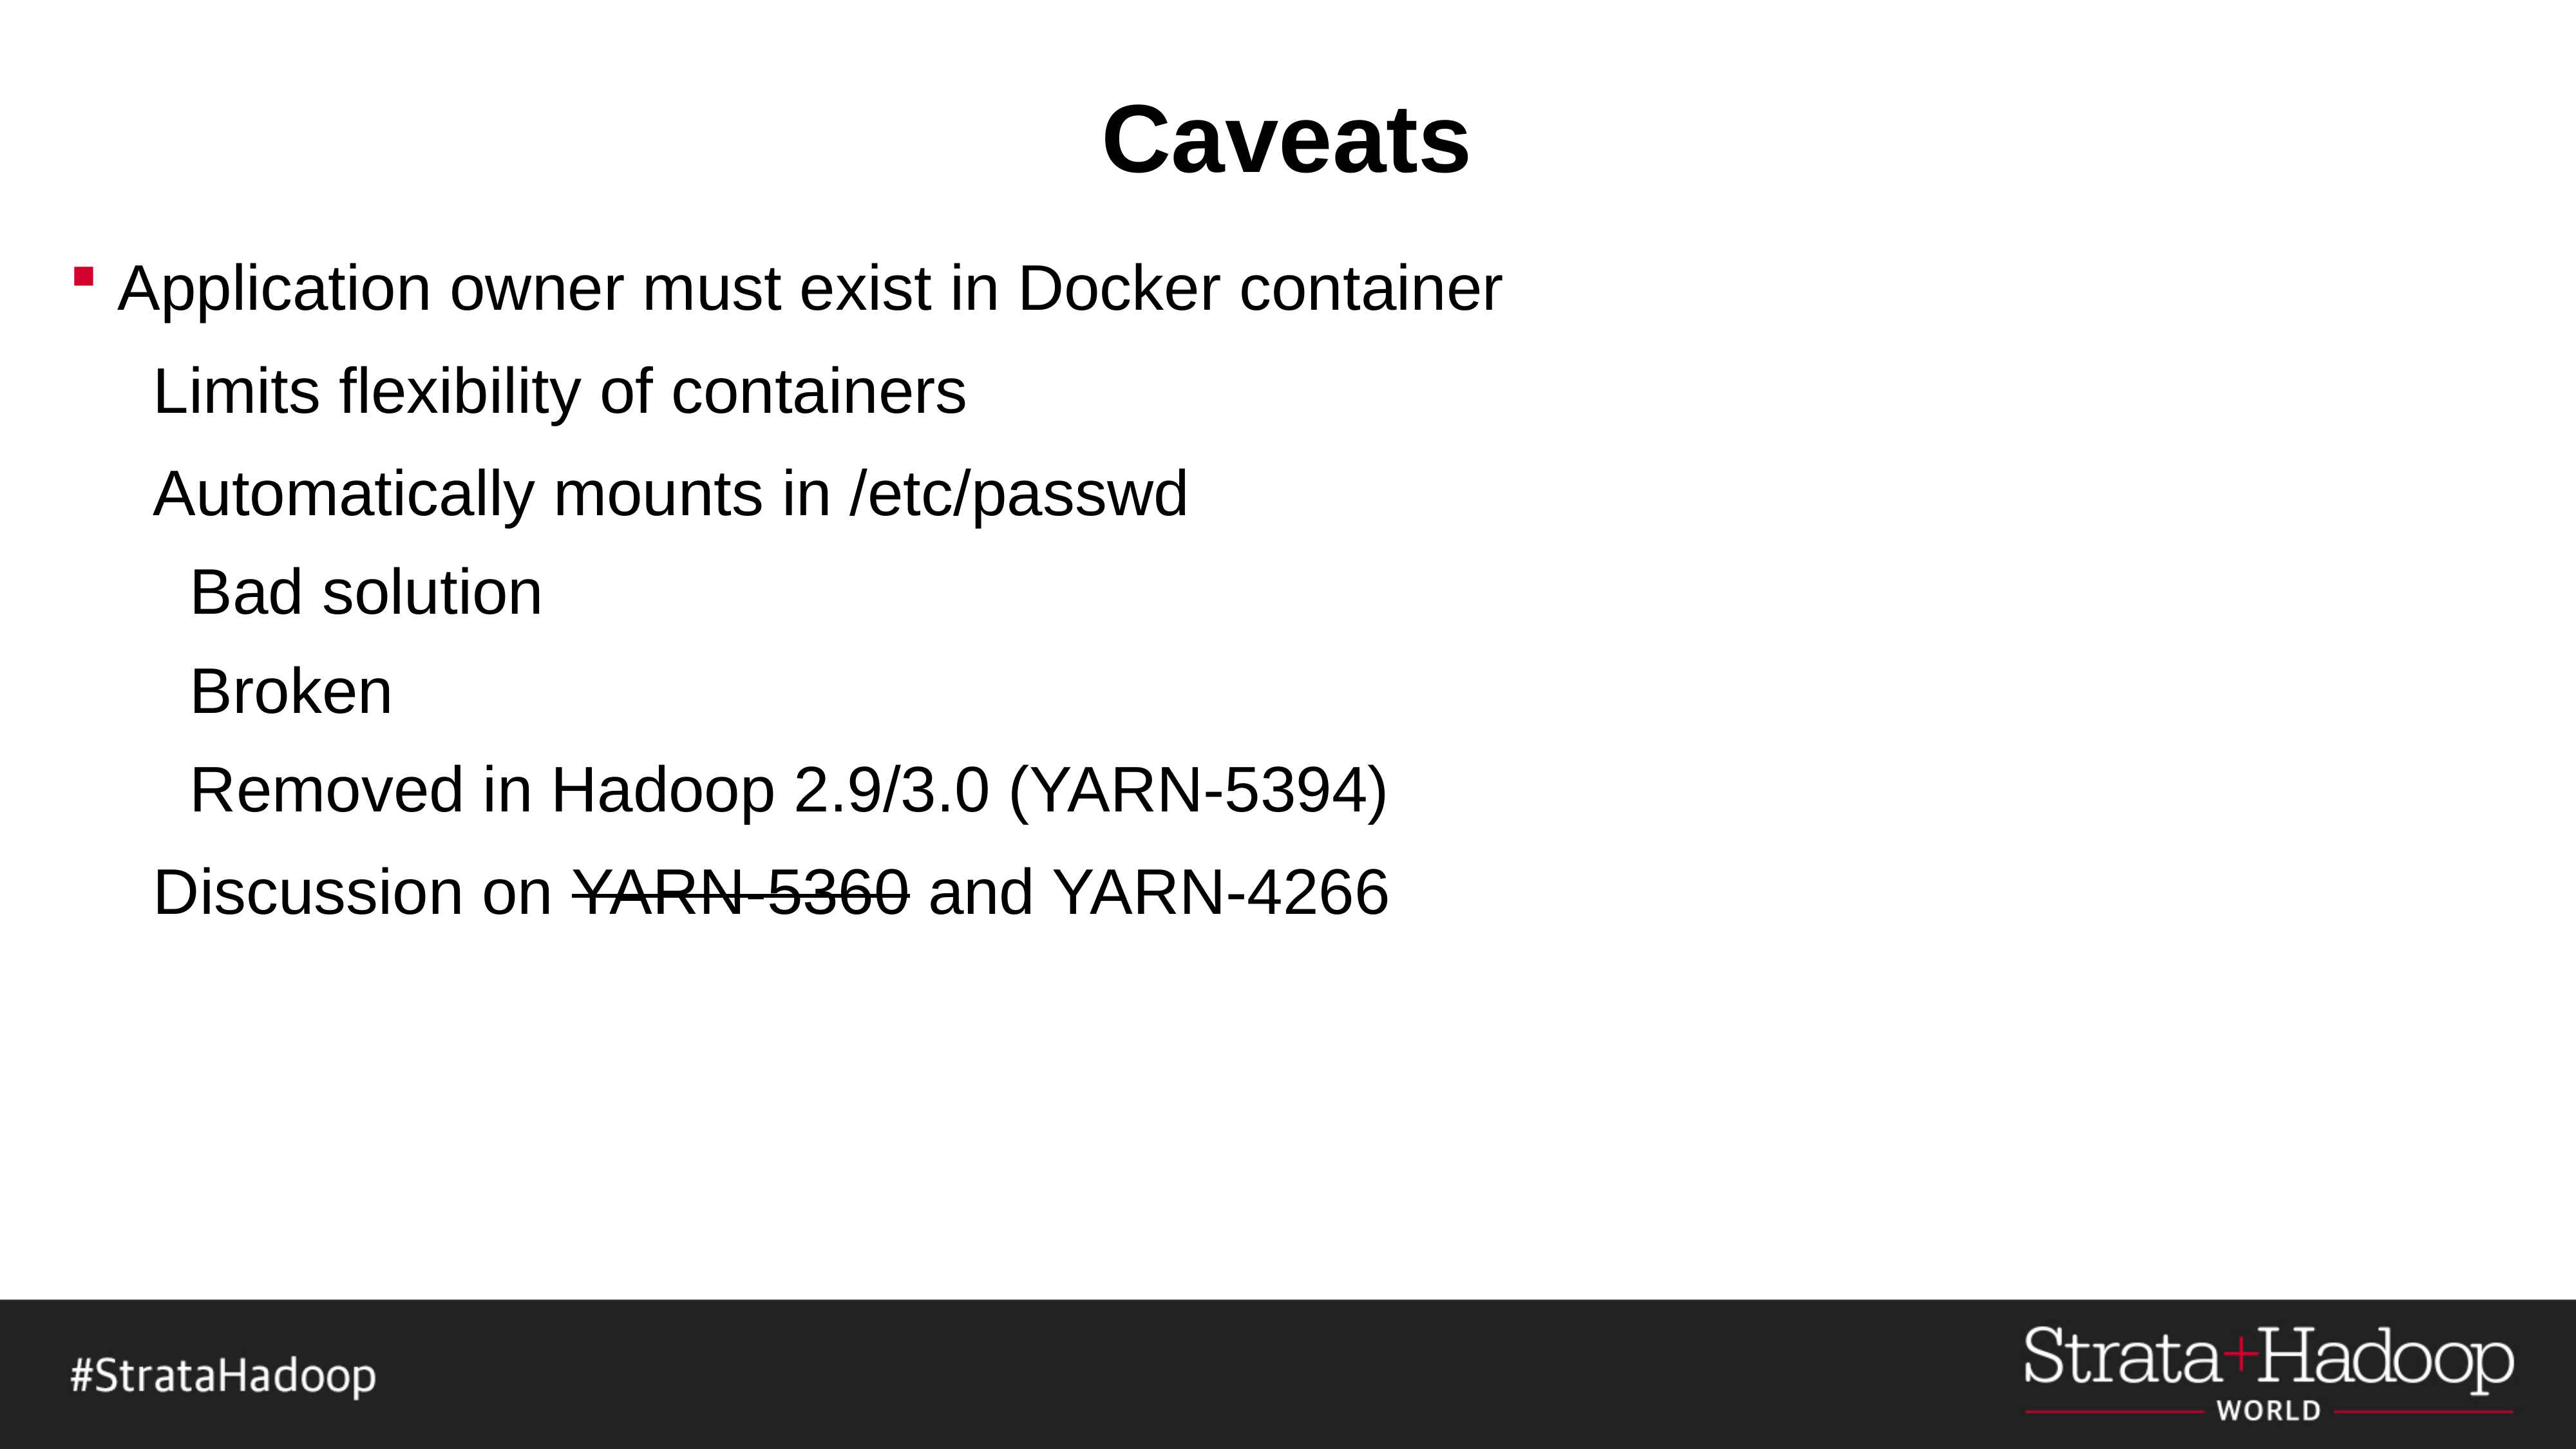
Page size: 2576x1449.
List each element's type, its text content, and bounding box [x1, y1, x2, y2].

title Caveats [65, 25, 2510, 242]
list Application owner must exist in Docker container Limits flexibility of containers Automatically mounts in /etc/passwd Bad solution Broken Removed in Hadoop 2.9/3.0 (YARN-5394) Discussion on YARN-5360 and YARN-4266 [65, 242, 2510, 1449]
picture [0, 0, 2576, 1449]
